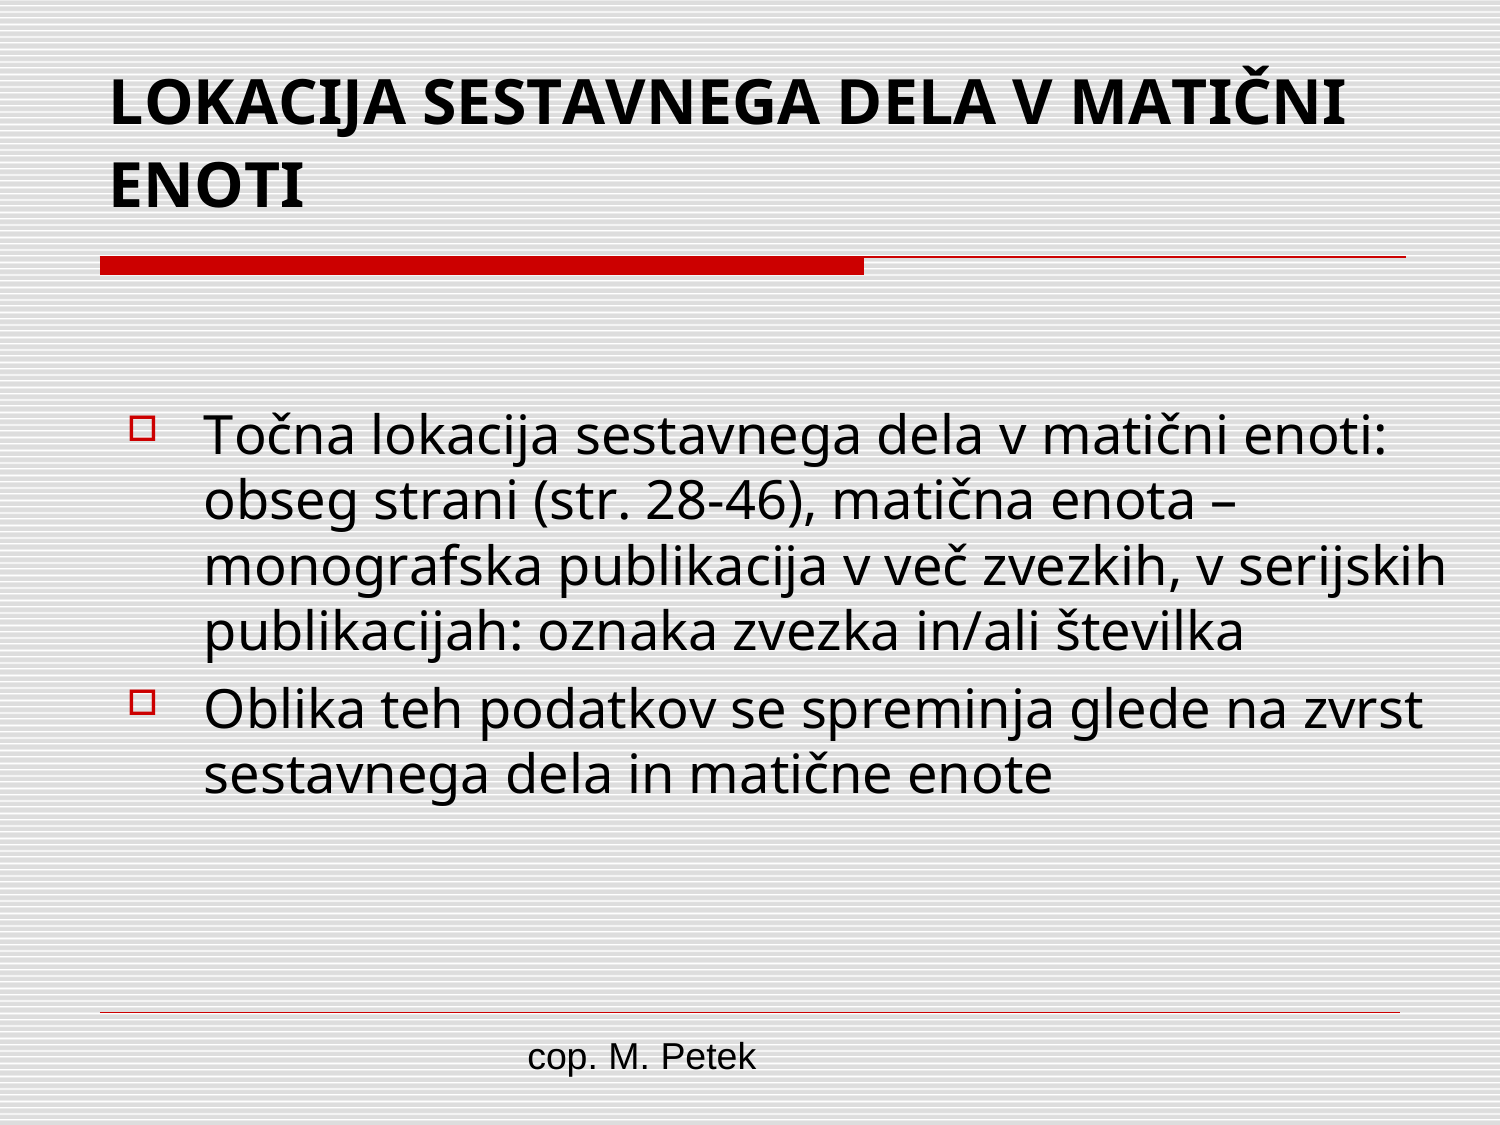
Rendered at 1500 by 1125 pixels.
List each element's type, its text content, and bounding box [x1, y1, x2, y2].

title LOKACIJA SESTAVNEGA DELA V MATIČNI ENOTI [94, 44, 1407, 315]
list Točna lokacija sestavnega dela v matični enoti: obseg strani (str. 28-46), matična enota – monografska publikacija v več zvezkih, v serijskih publikacijah: oznaka zvezka in/ali številka Oblika teh podatkov se spreminja glede na zvrst sestavnega dela in matične enote [112, 314, 1488, 988]
picture [0, 0, 1500, 1125]
